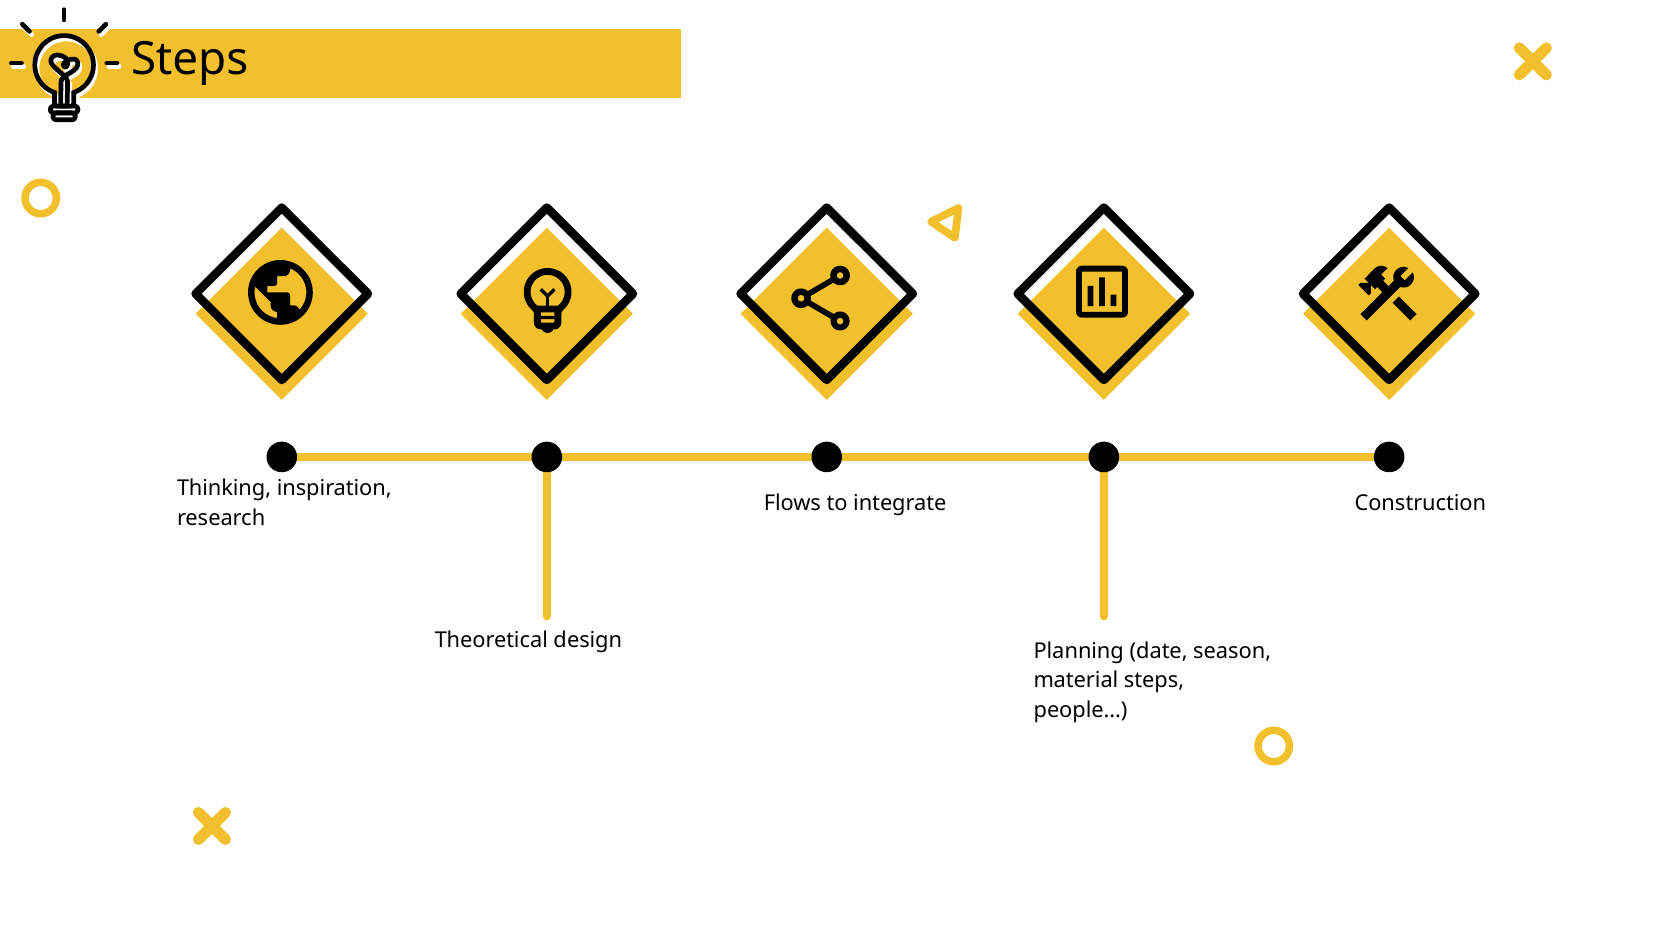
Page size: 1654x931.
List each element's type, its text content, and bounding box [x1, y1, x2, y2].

text_box [860, 307, 913, 354]
text_box [460, 307, 633, 400]
text_box [315, 307, 368, 354]
text_box [754, 227, 900, 354]
text_box [1088, 441, 1120, 473]
text_box [209, 227, 355, 354]
text_box [474, 227, 620, 372]
text_box [1031, 227, 1177, 372]
text_box [740, 307, 793, 354]
text_box [1316, 227, 1462, 354]
text_box Theoretical design [434, 491, 675, 787]
title Steps [131, 16, 577, 97]
text_box [1303, 307, 1356, 365]
text_box Thinking, inspiration, research [177, 354, 418, 650]
text_box [1017, 307, 1191, 400]
text_box [531, 441, 563, 473]
text_box [195, 307, 248, 354]
text_box Planning (date, season, material steps, people...) [1033, 531, 1274, 827]
text_box Flows to integrate [763, 354, 1004, 650]
text_box [1423, 307, 1476, 354]
text_box Construction [1354, 354, 1595, 650]
